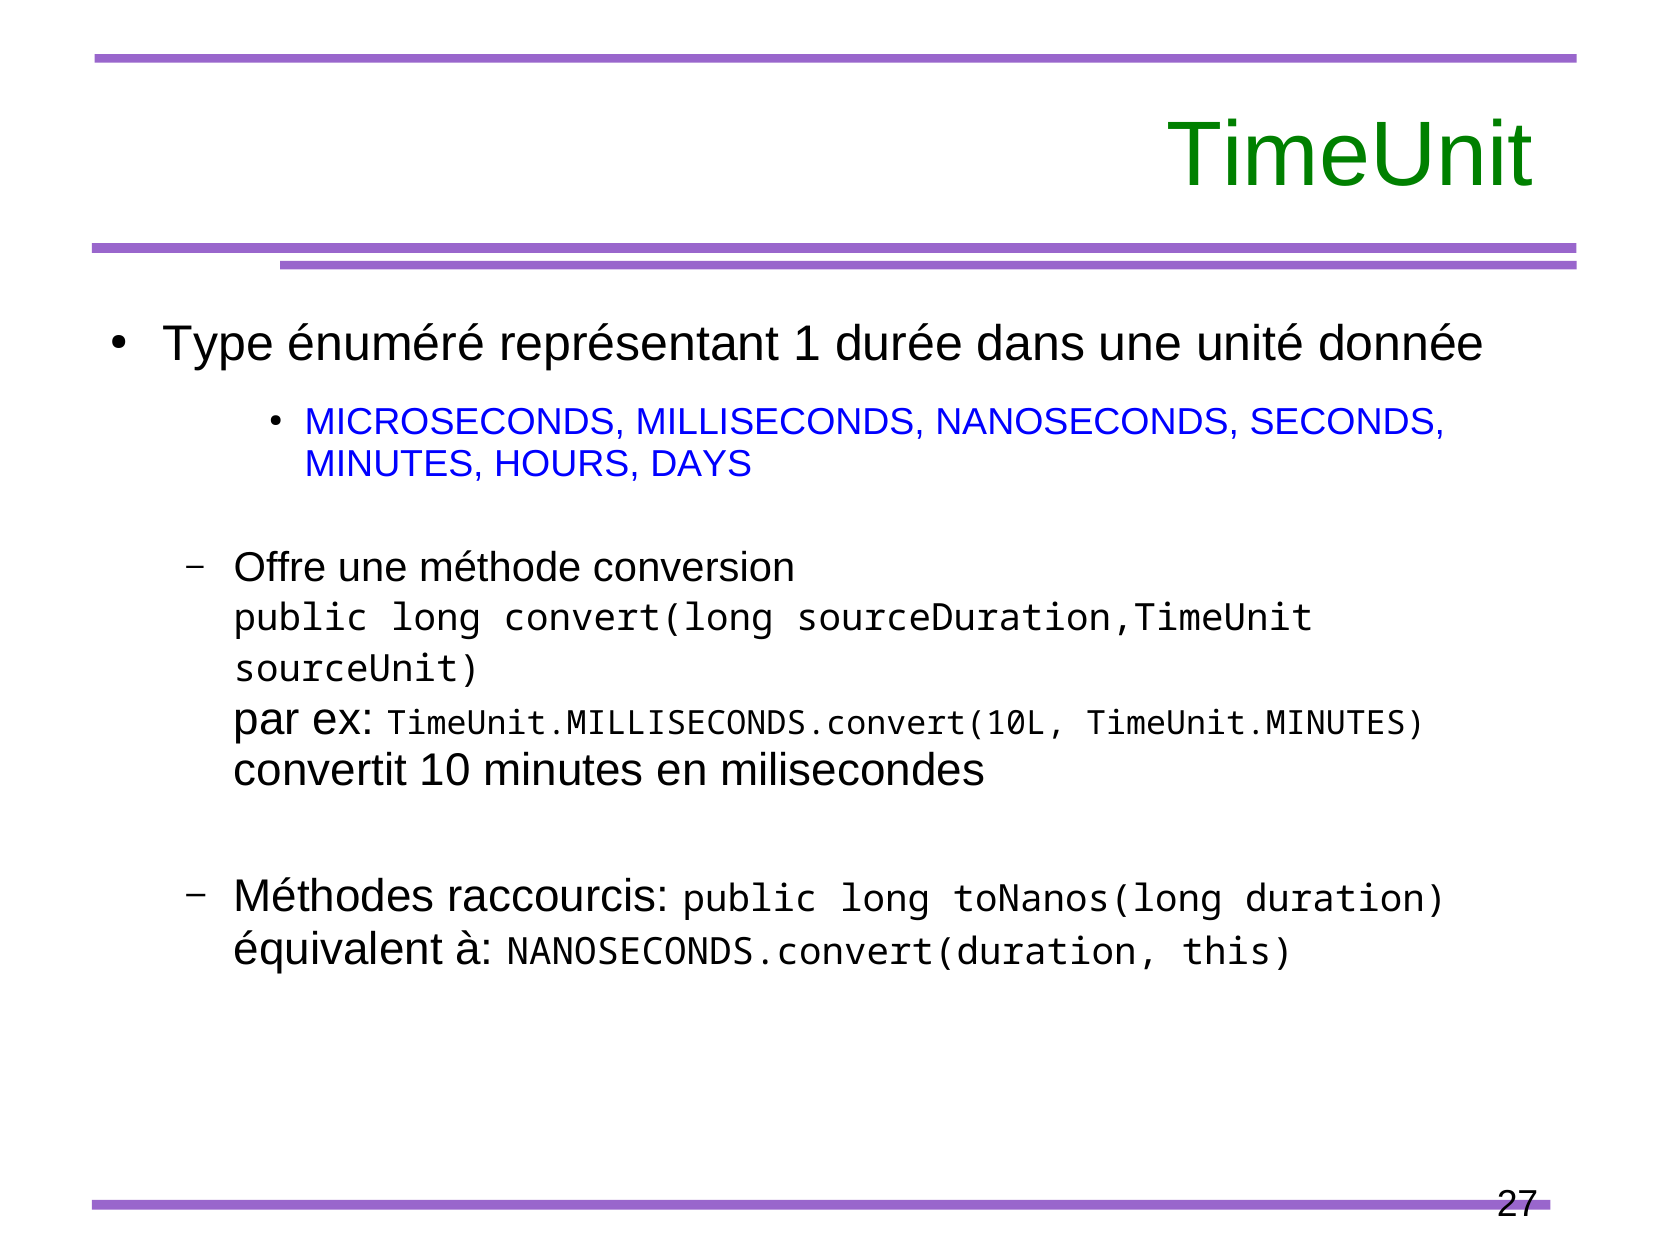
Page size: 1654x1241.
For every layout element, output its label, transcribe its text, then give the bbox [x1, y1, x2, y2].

list Type énuméré représentant 1 durée dans une unité donnée MICROSECONDS, MILLISECONDS, NANOSECONDS, SECONDS, MINUTES, HOURS, DAYS Offre une méthode conversion public long convert(long sourceDuration,TimeUnit sourceUnit) par ex: TimeUnit.MILLISECONDS.convert(10L, TimeUnit.MINUTES) convertit 10 minutes en milisecondes Méthodes raccourcis: public long toNanos(long duration) équivalent à: NANOSECONDS.convert(duration, this) [92, 315, 1563, 1163]
title TimeUnit [121, 49, 1534, 257]
